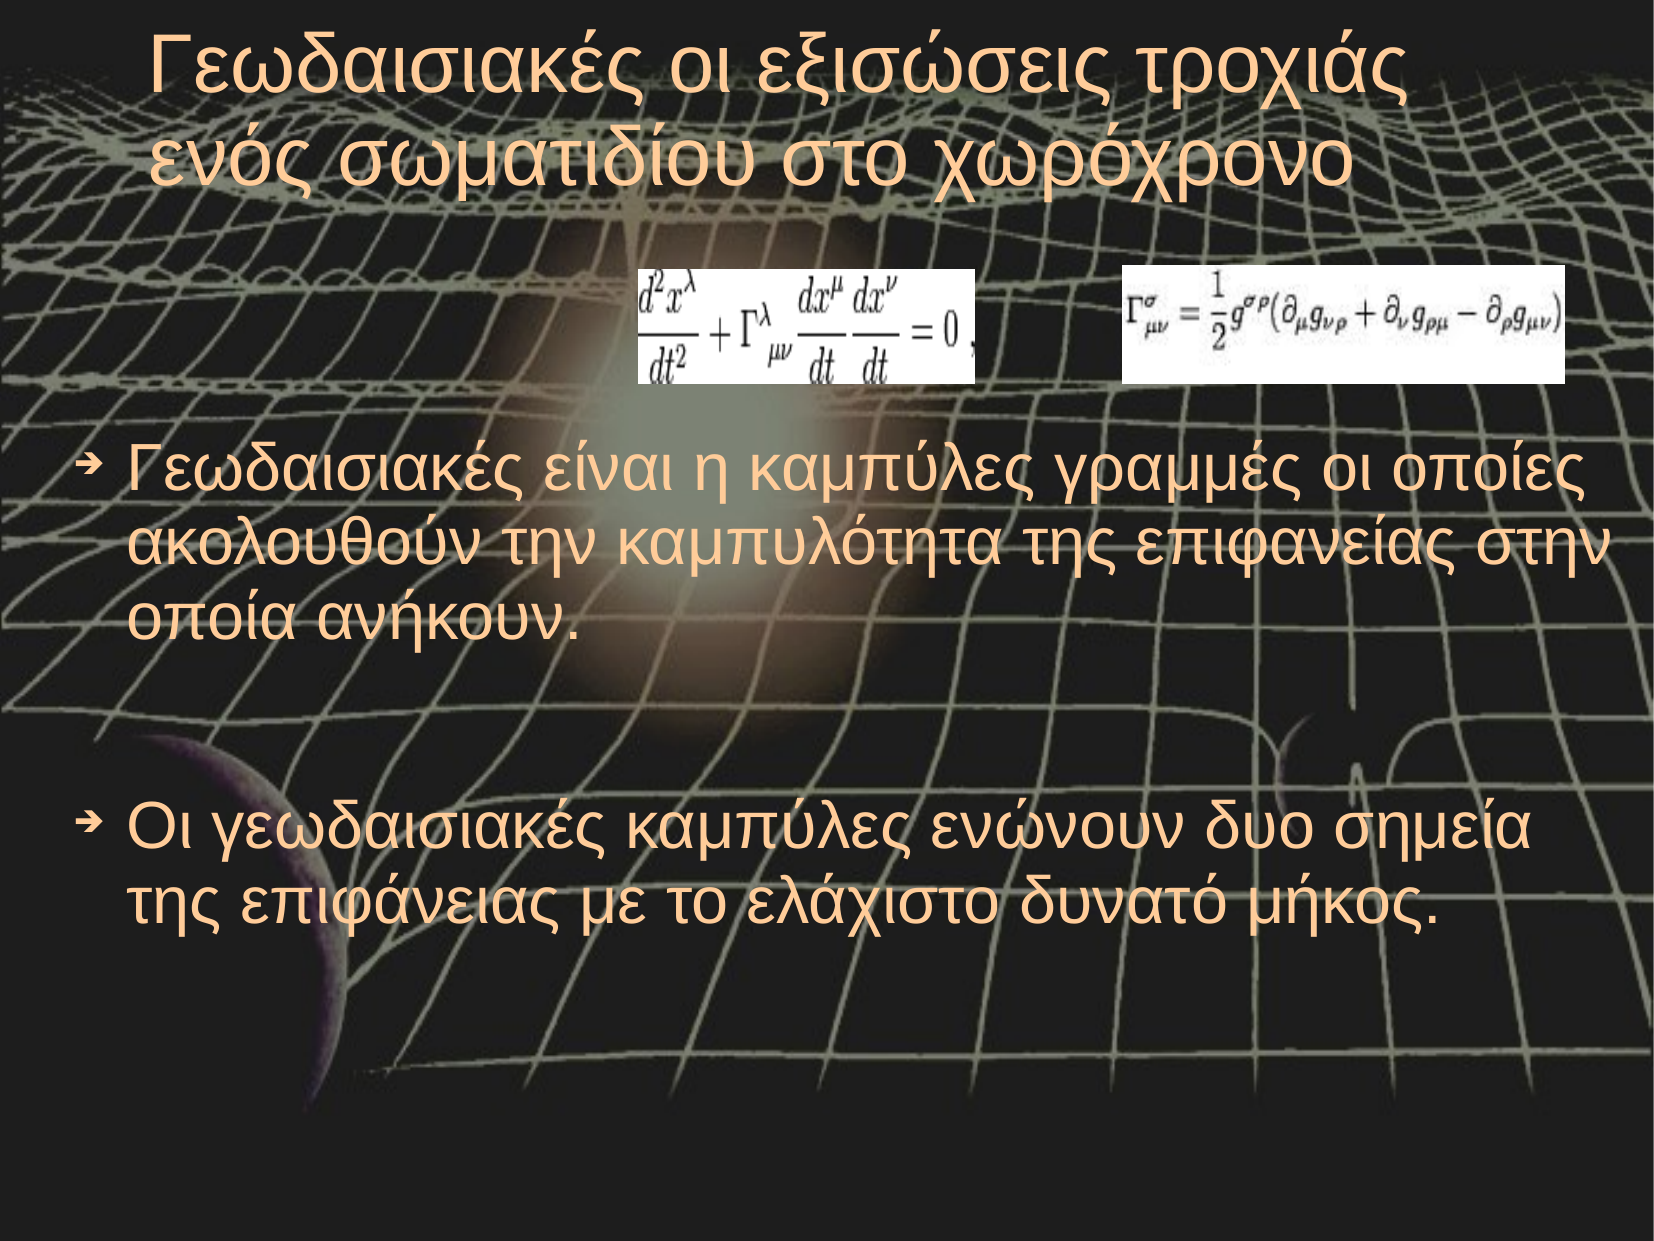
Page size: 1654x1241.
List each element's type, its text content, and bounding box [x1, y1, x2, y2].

picture [0, 0, 1654, 1241]
title Γεωδαισιακές οι εξισώσεις τροχιάς ενός σωματιδίου στο χωρόχρονο [59, 14, 1447, 207]
list Γεωδαισιακές είναι η καμπύλες γραμμές οι οποίες ακολουθούν την καμπυλότητα της επιφανείας στην οποία ανήκουν. Οι γεωδαισιακές καμπύλες ενώνουν δυο σημεία της επιφάνειας με το ελάχιστο δυνατό μήκος. [55, 429, 1621, 1241]
